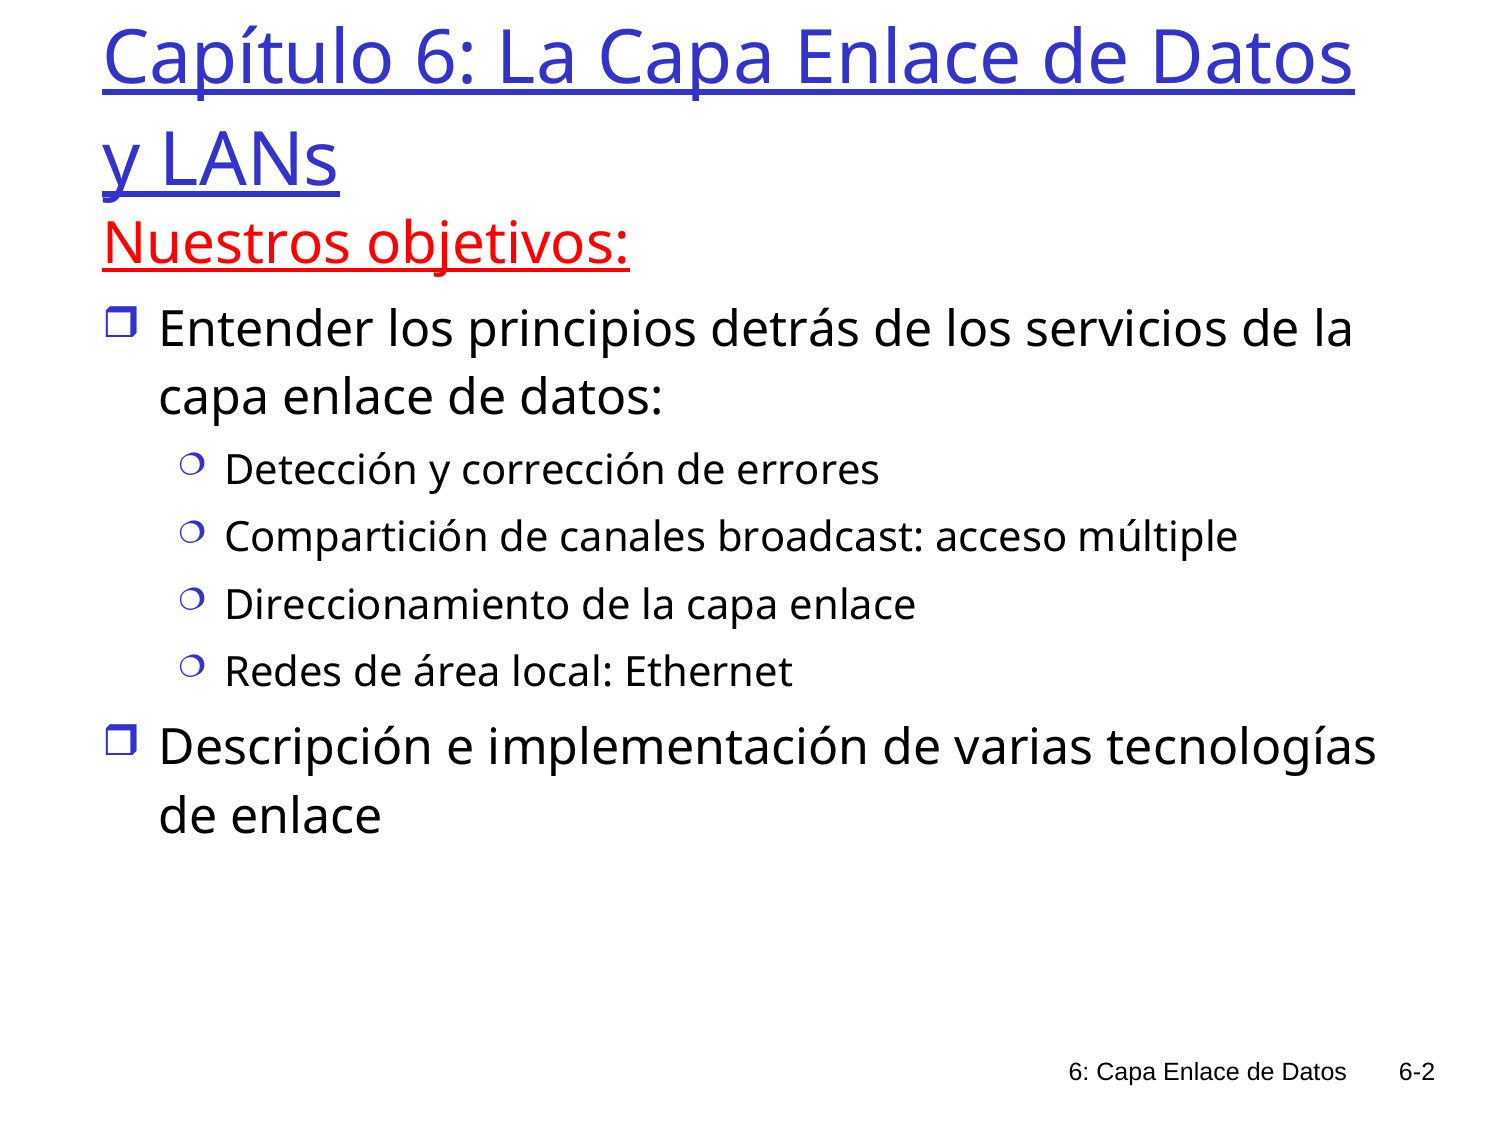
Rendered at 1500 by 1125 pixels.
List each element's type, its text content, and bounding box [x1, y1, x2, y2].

title Capítulo 6: La Capa Enlace de Datos y LANs [87, 15, 1426, 193]
list Nuestros objetivos: Entender los principios detrás de los servicios de la capa enlace de datos: Detección y corrección de errores Compartición de canales broadcast: acceso múltiple Direccionamiento de la capa enlace Redes de área local: Ethernet Descripción e implementación de varias tecnologías de enlace [87, 193, 1426, 1035]
